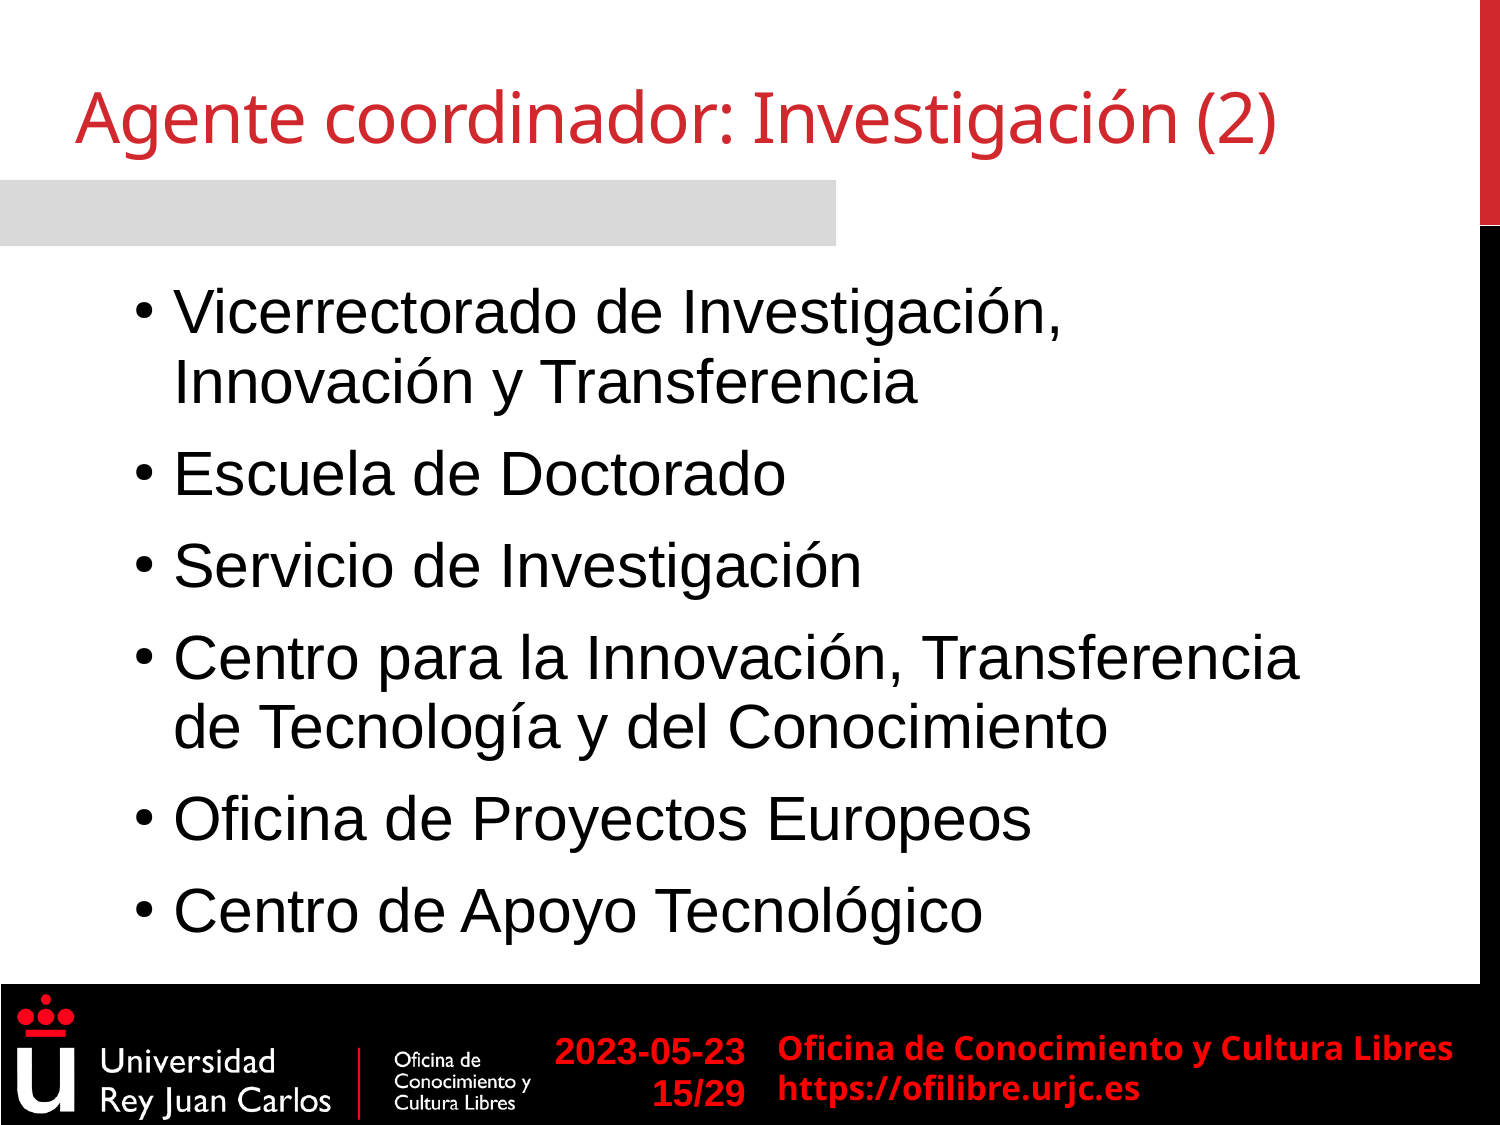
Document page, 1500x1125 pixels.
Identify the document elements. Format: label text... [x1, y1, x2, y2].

text_box Agente coordinador: Investigación (2) [0, 0, 1456, 172]
picture [17, 994, 531, 1120]
list Vicerrectorado de Investigación, Innovación y Transferencia Escuela de Doctorado Servicio de Investigación Centro para la Innovación, Transferencia de Tecnología y del Conocimiento Oficina de Proyectos Europeos Centro de Apoyo Tecnológico [105, 270, 1351, 961]
